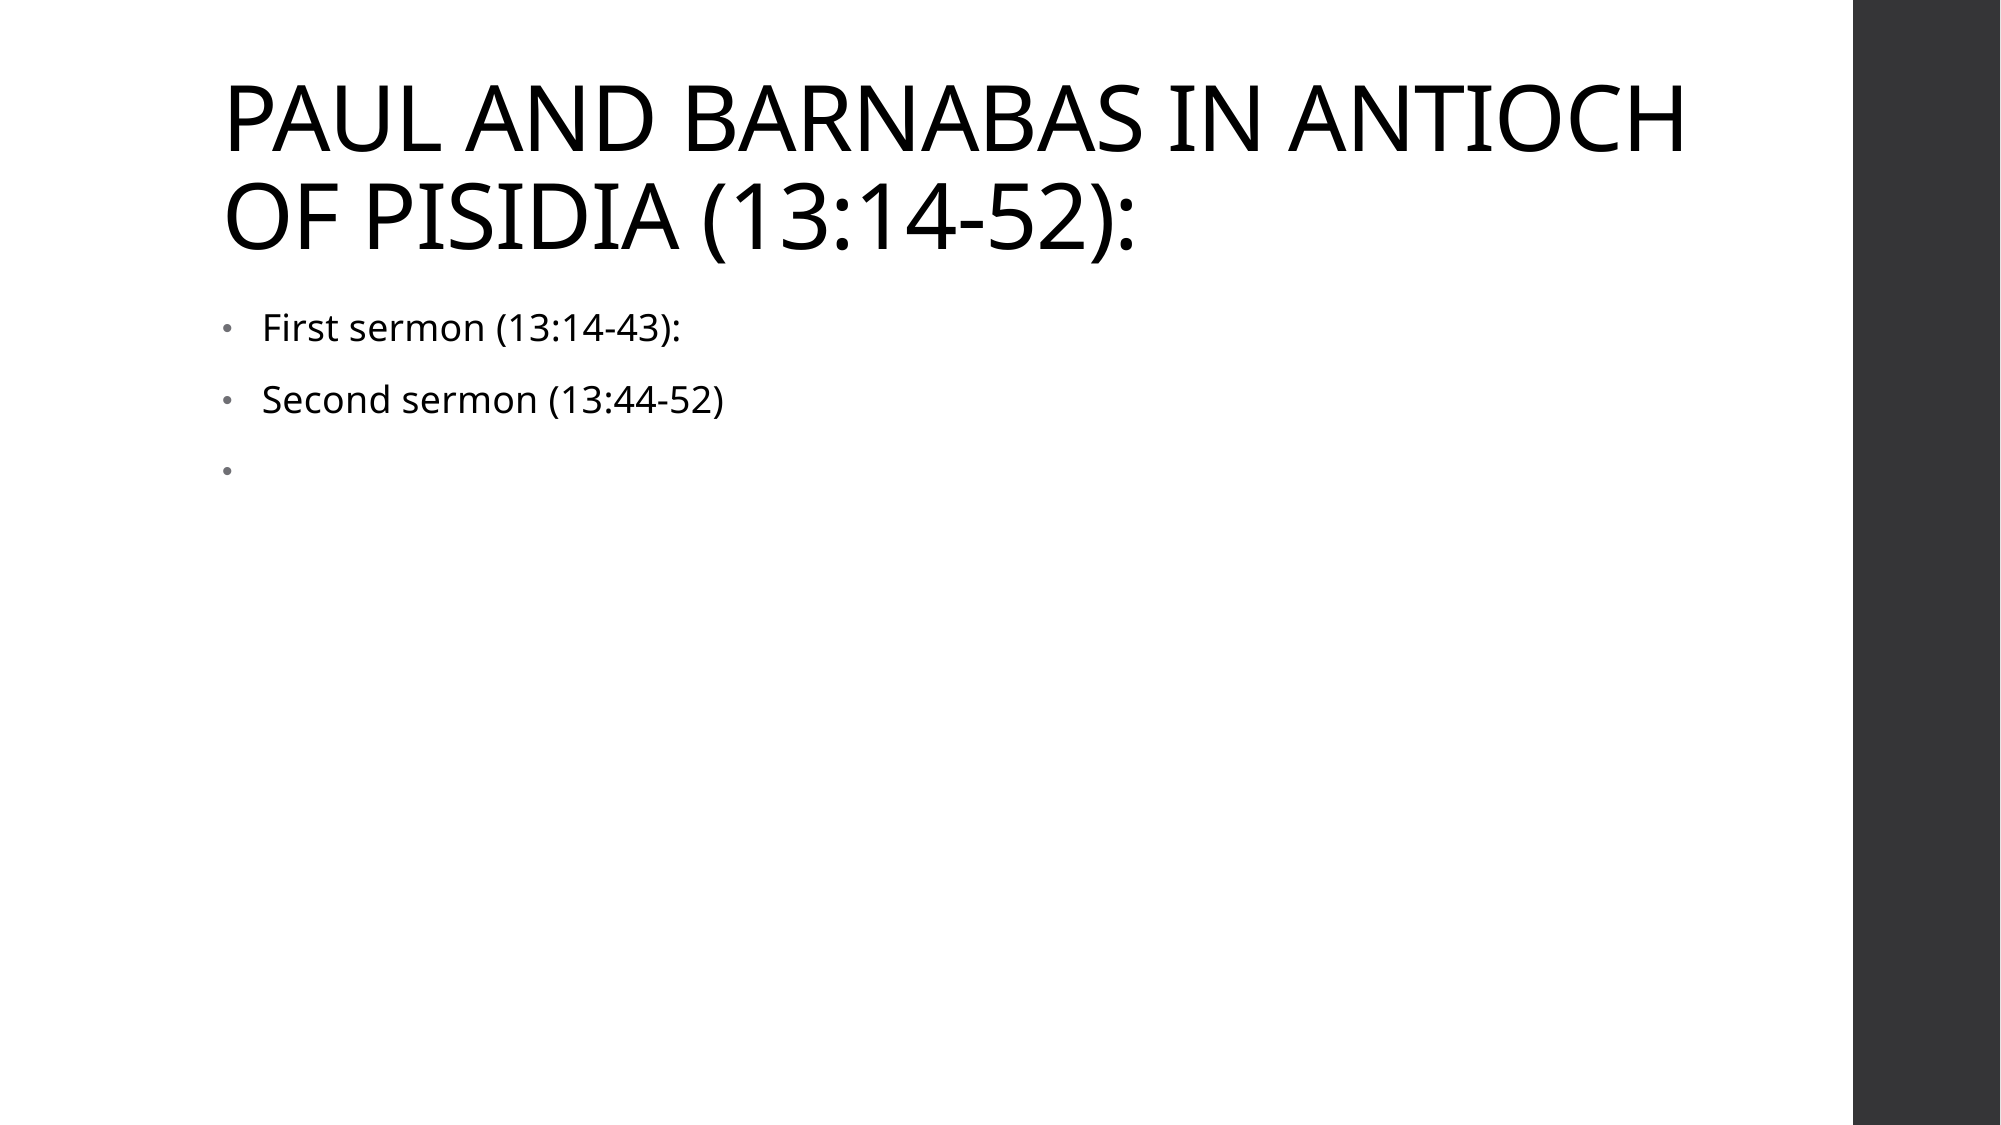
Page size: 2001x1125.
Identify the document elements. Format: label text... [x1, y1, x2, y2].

title PAUL AND BARNABAS IN ANTIOCH OF PISIDIA (13:14-52): [206, 60, 1797, 278]
list First sermon (13:14-43): Second sermon (13:44-52) [206, 299, 1617, 1014]
